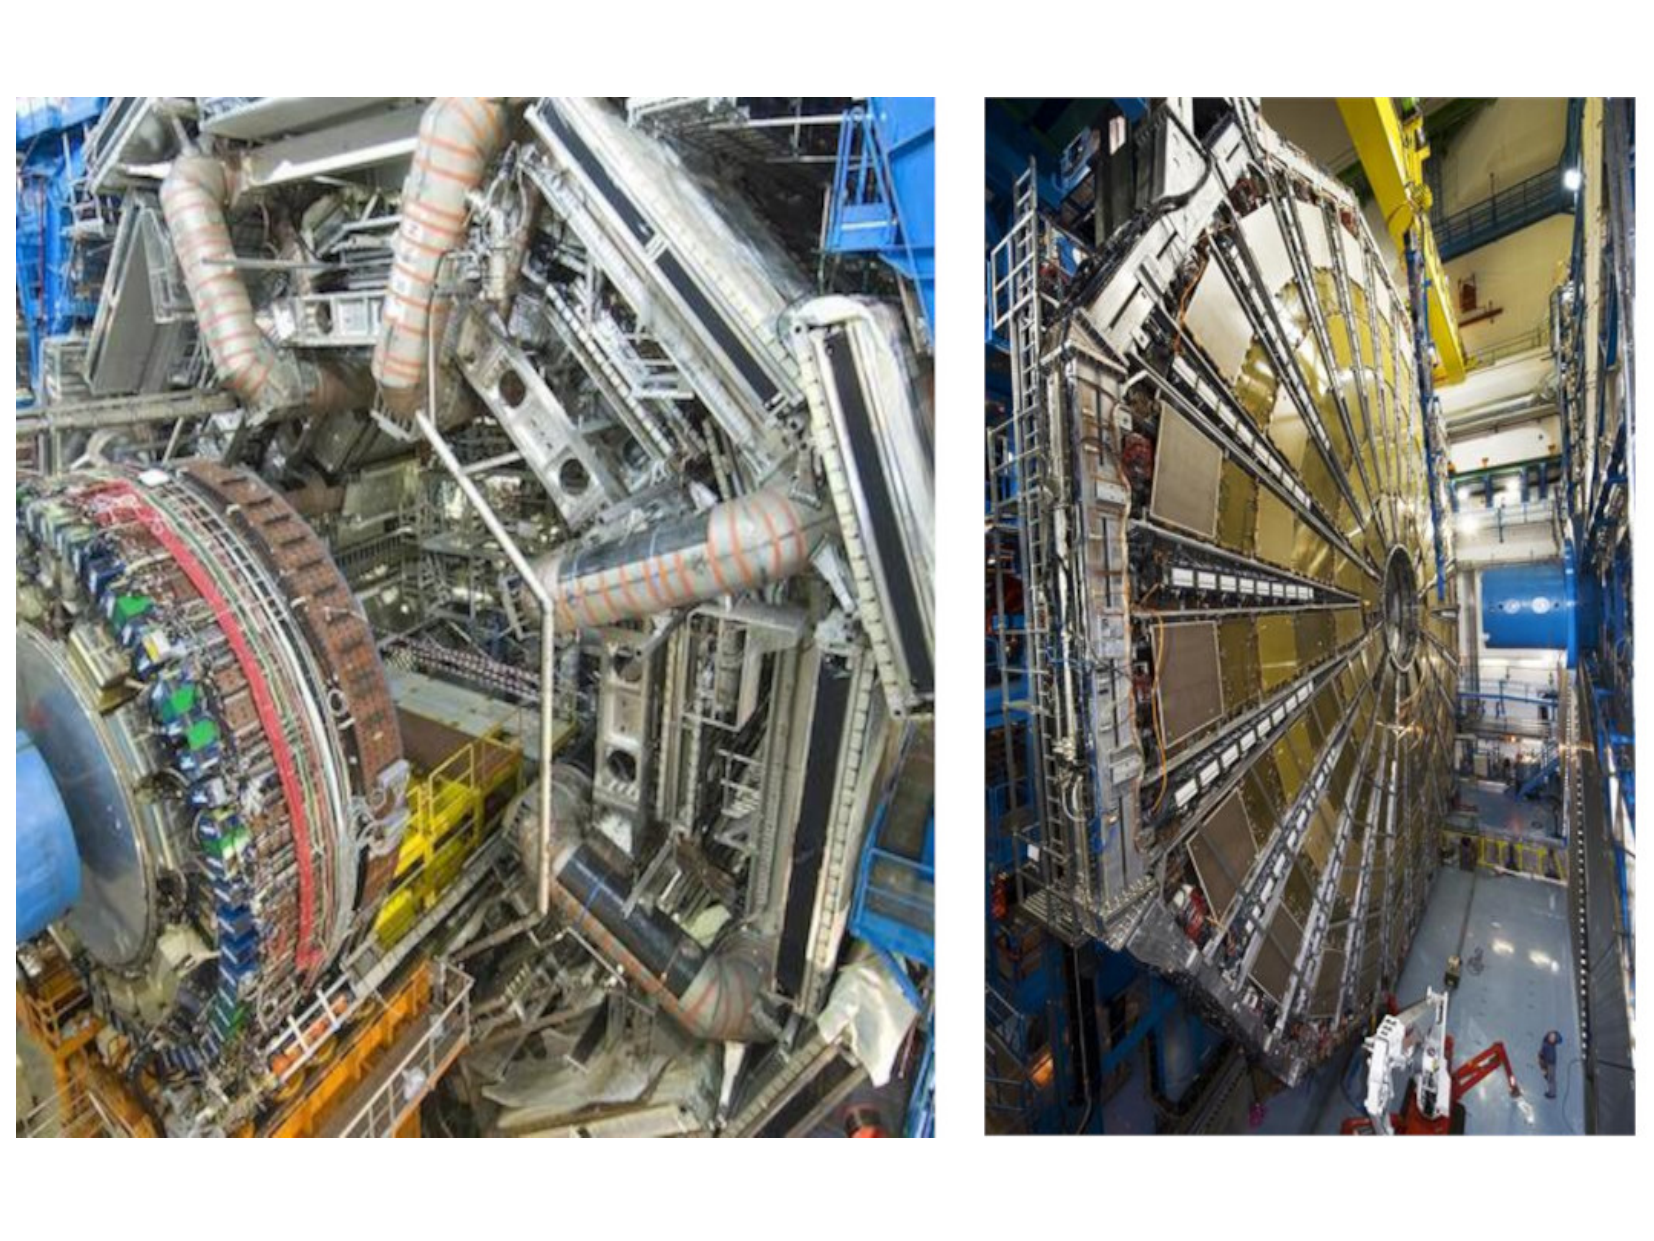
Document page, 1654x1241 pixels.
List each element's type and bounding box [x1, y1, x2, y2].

picture [16, 97, 1654, 1138]
